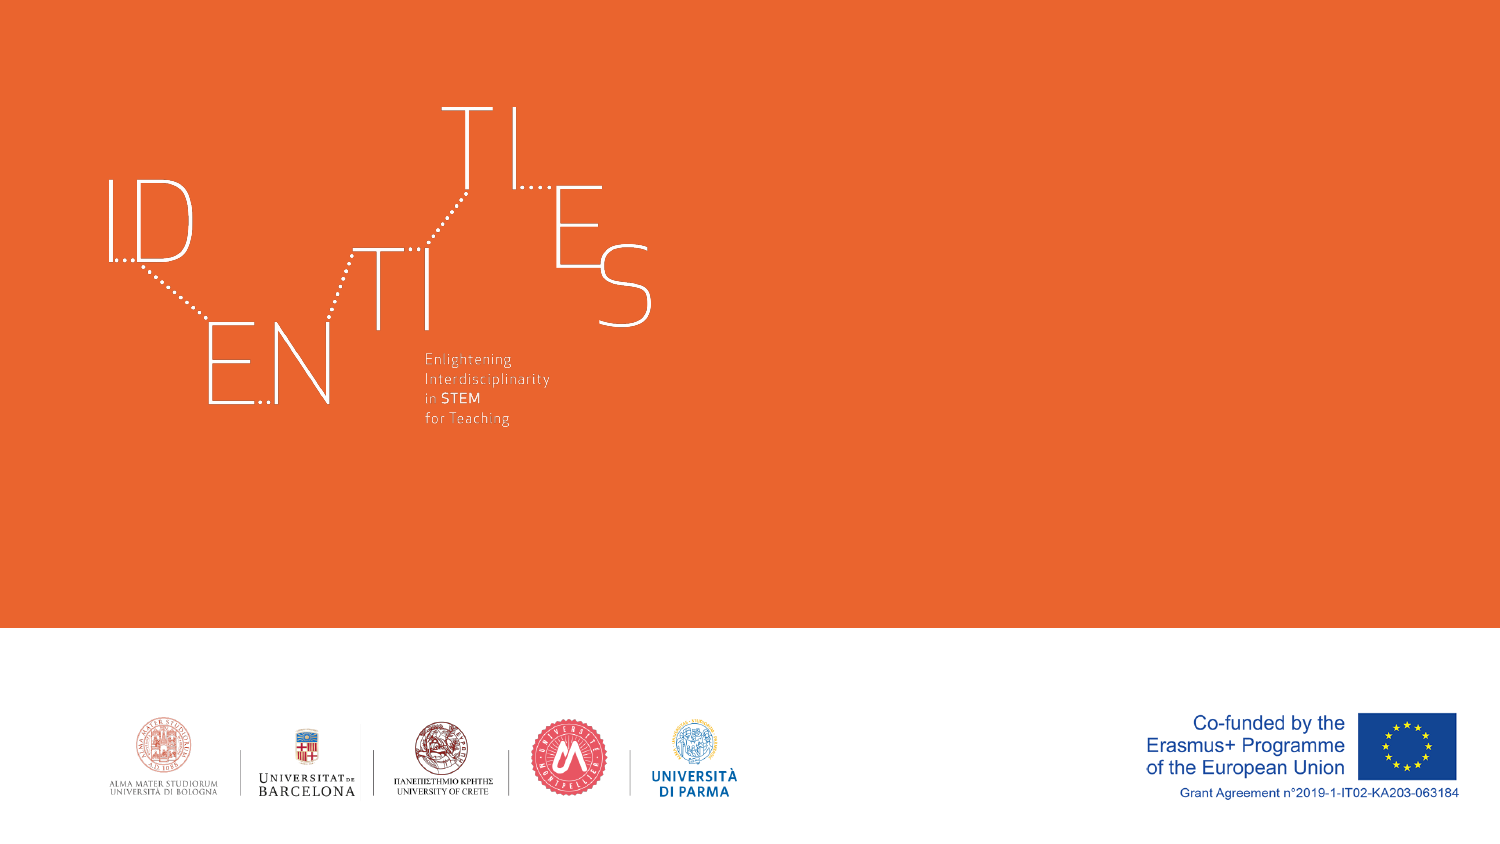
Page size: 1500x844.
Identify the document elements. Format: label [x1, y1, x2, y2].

picture [1140, 709, 1460, 804]
text_box [0, 0, 1500, 628]
picture [109, 107, 651, 427]
picture [109, 717, 737, 803]
